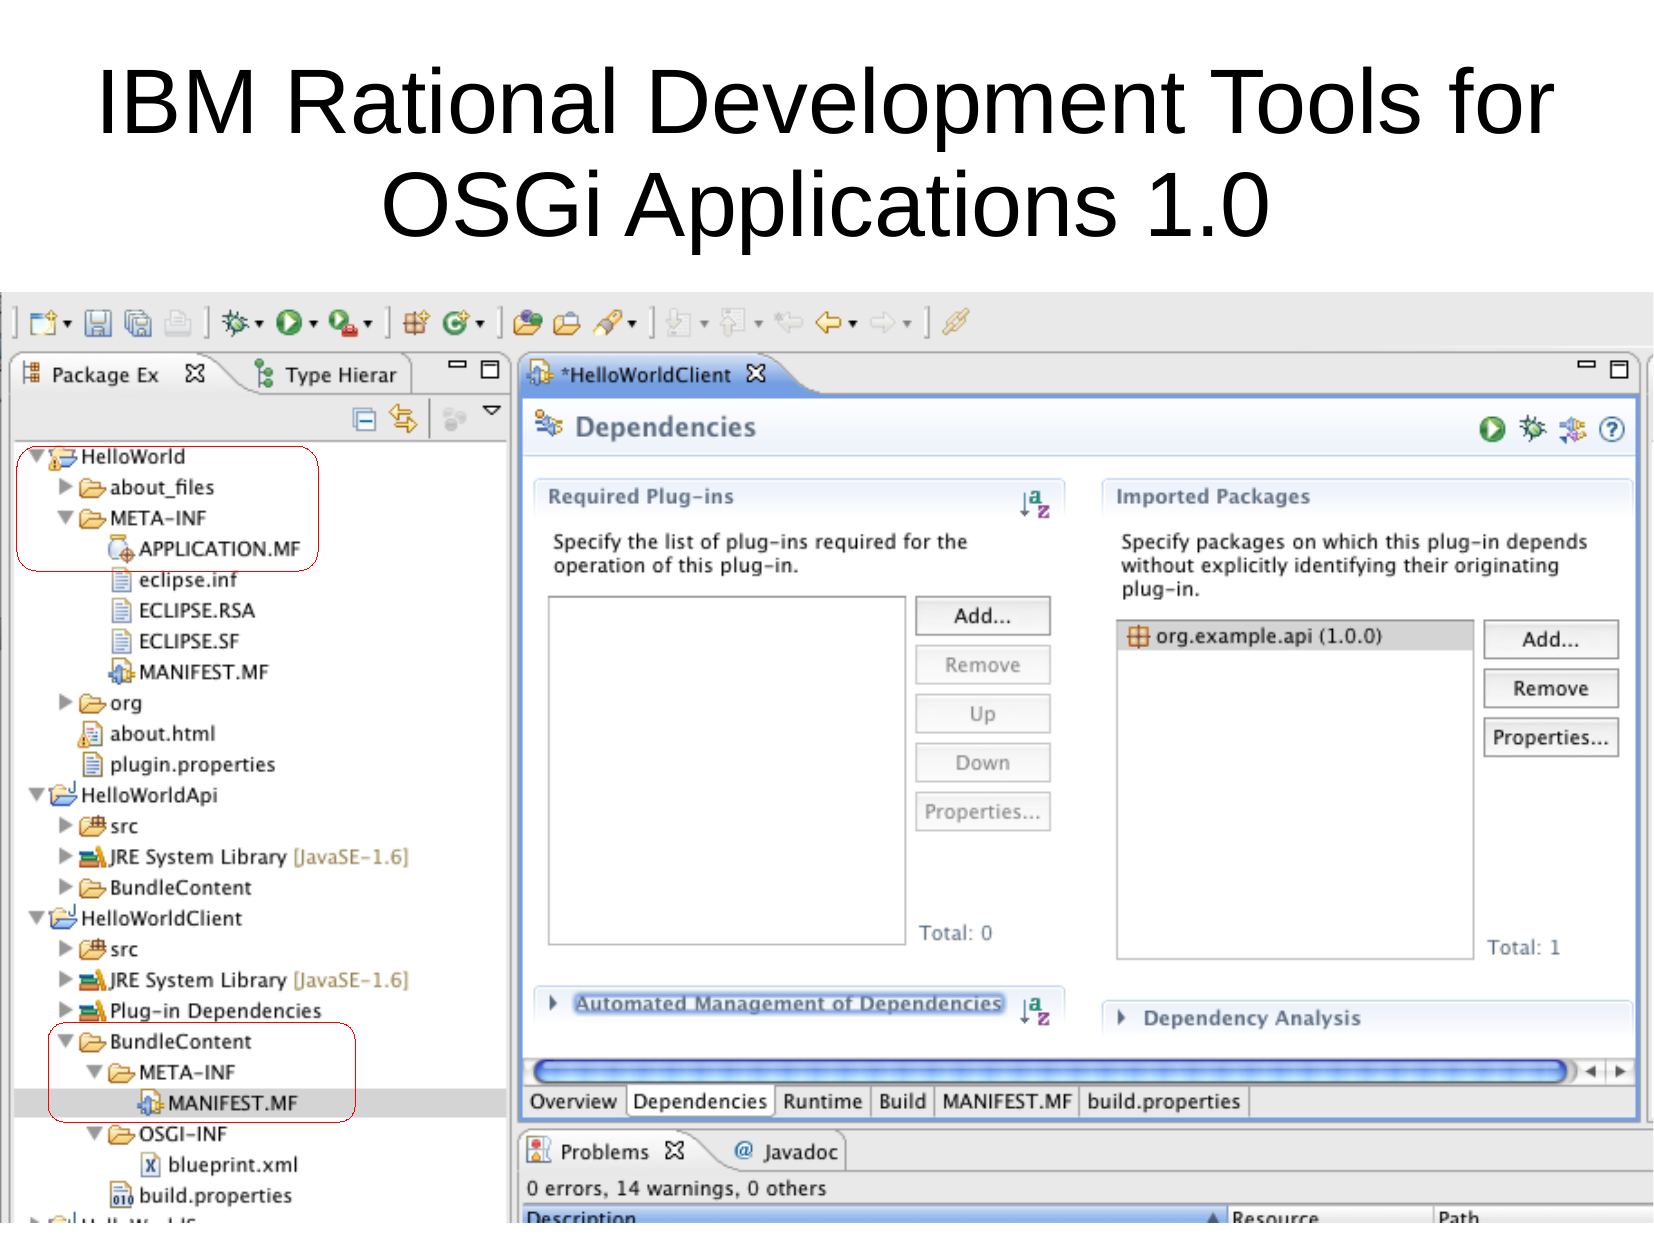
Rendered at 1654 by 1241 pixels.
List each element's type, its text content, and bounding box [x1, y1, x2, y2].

title IBM Rational Development Tools for OSGi Applications 1.0 [82, 50, 1571, 256]
picture [0, 292, 1654, 1223]
